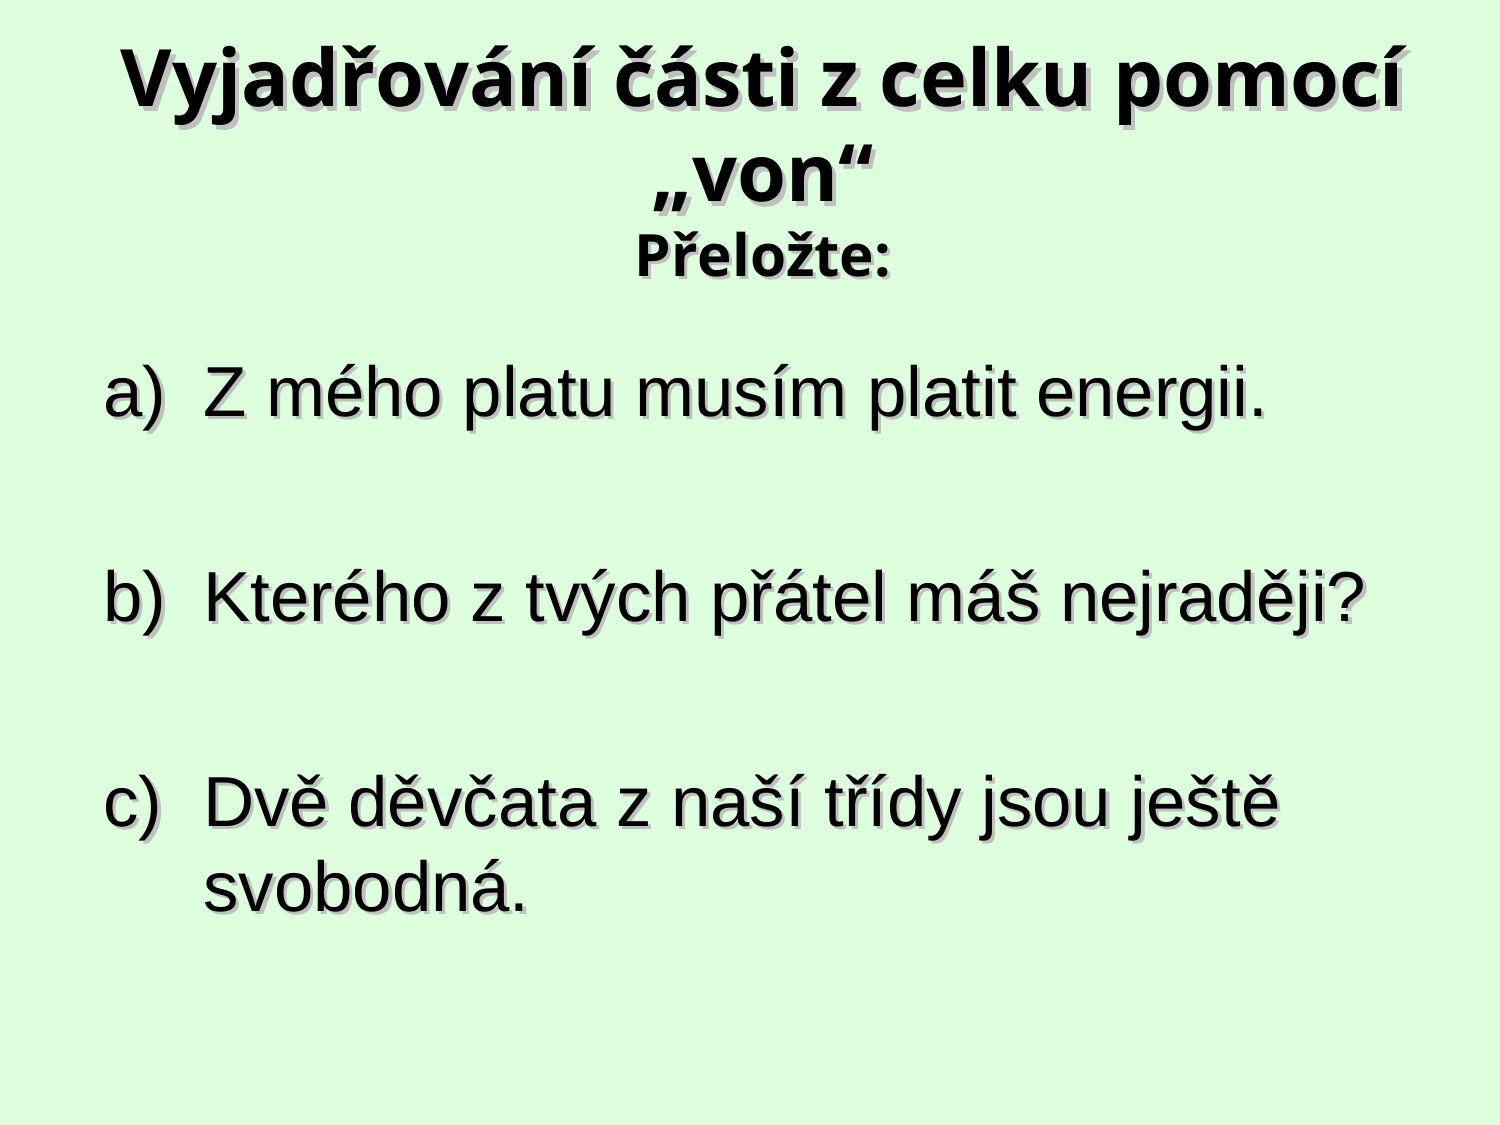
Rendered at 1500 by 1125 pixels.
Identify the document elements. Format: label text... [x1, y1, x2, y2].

title Vyjadřování části z celku pomocí „von“ Přeložte: [75, 20, 1451, 296]
list Z mého platu musím platit energii. Kterého z tvých přátel máš nejraději? Dvě děvčata z naší třídy jsou ještě svobodná. [88, 337, 1452, 1012]
